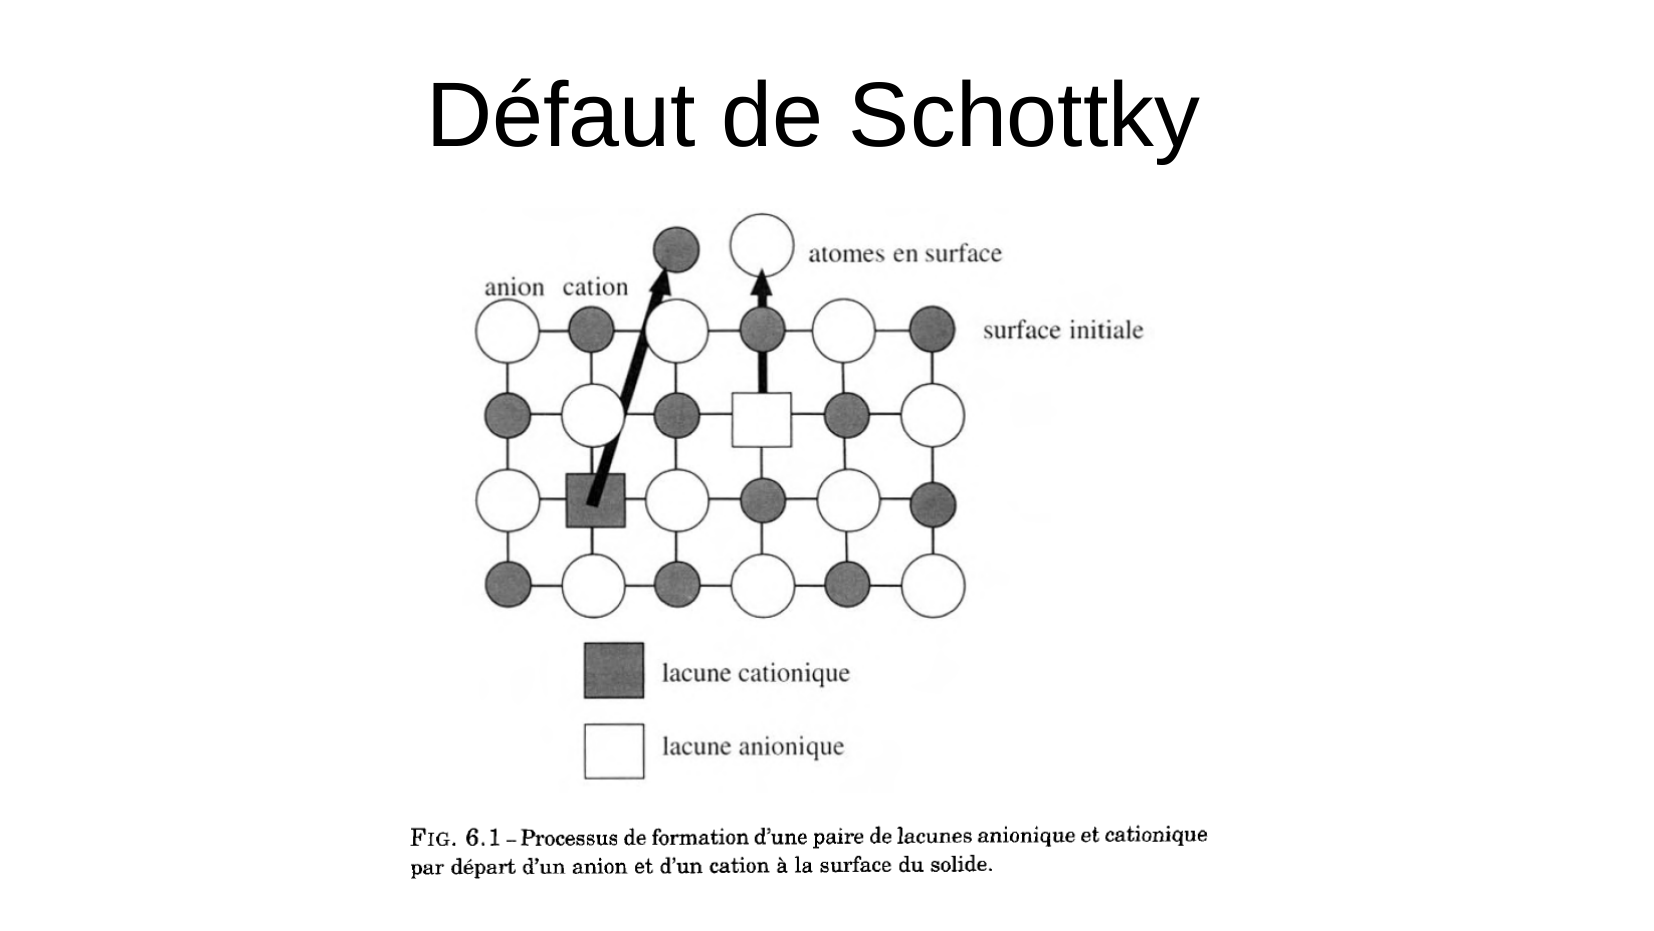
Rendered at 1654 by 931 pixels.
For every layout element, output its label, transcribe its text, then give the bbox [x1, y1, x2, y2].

title Défaut de Schottky [82, 37, 1571, 193]
picture [395, 189, 1229, 898]
